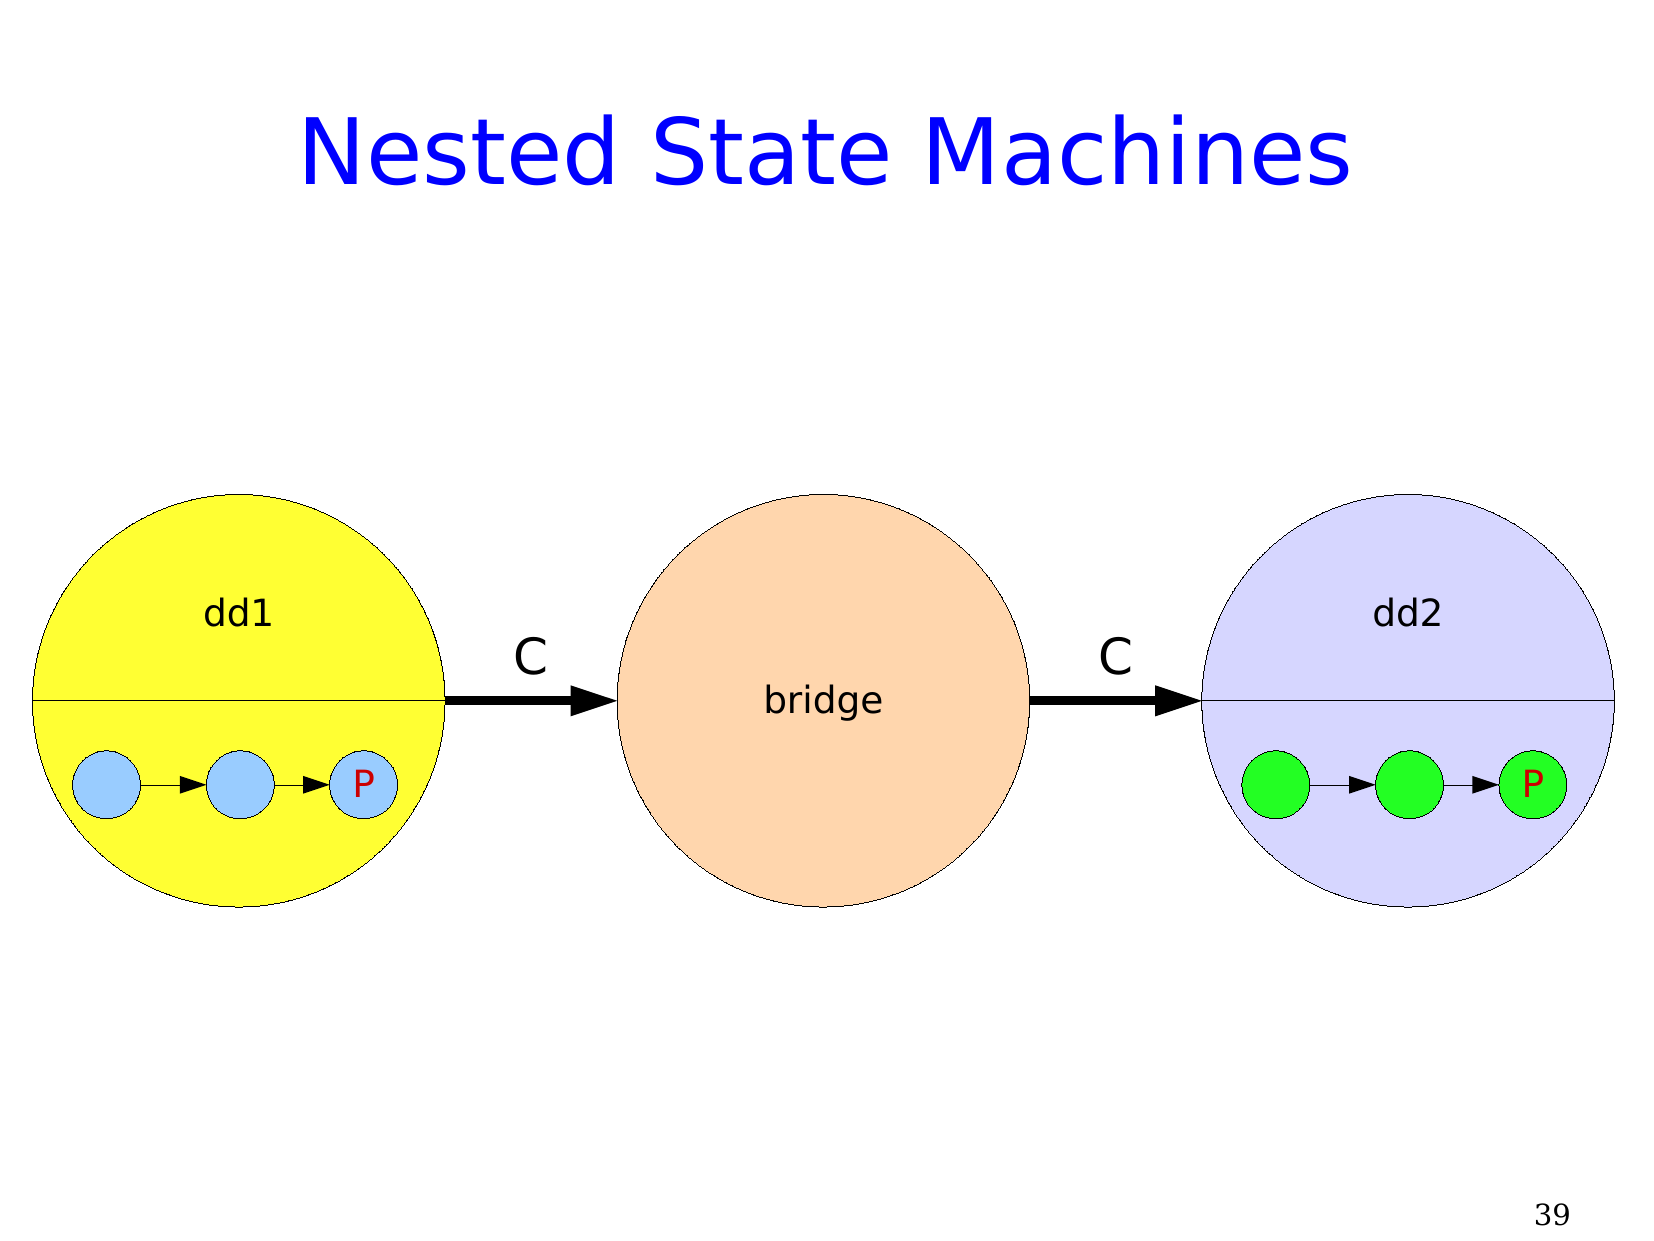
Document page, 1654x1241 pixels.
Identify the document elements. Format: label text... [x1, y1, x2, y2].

text_box P [329, 750, 398, 819]
text_box [1375, 750, 1444, 819]
text_box [72, 750, 141, 819]
text_box dd1 [32, 494, 445, 700]
text_box dd2 [1201, 494, 1615, 700]
text_box [1241, 750, 1310, 819]
text_box P [1498, 750, 1567, 819]
text_box bridge [617, 494, 1030, 908]
text_box dd2 [1201, 701, 1615, 908]
title Nested State Machines [82, 49, 1571, 257]
text_box [206, 750, 275, 819]
text_box dd1 [32, 701, 445, 908]
